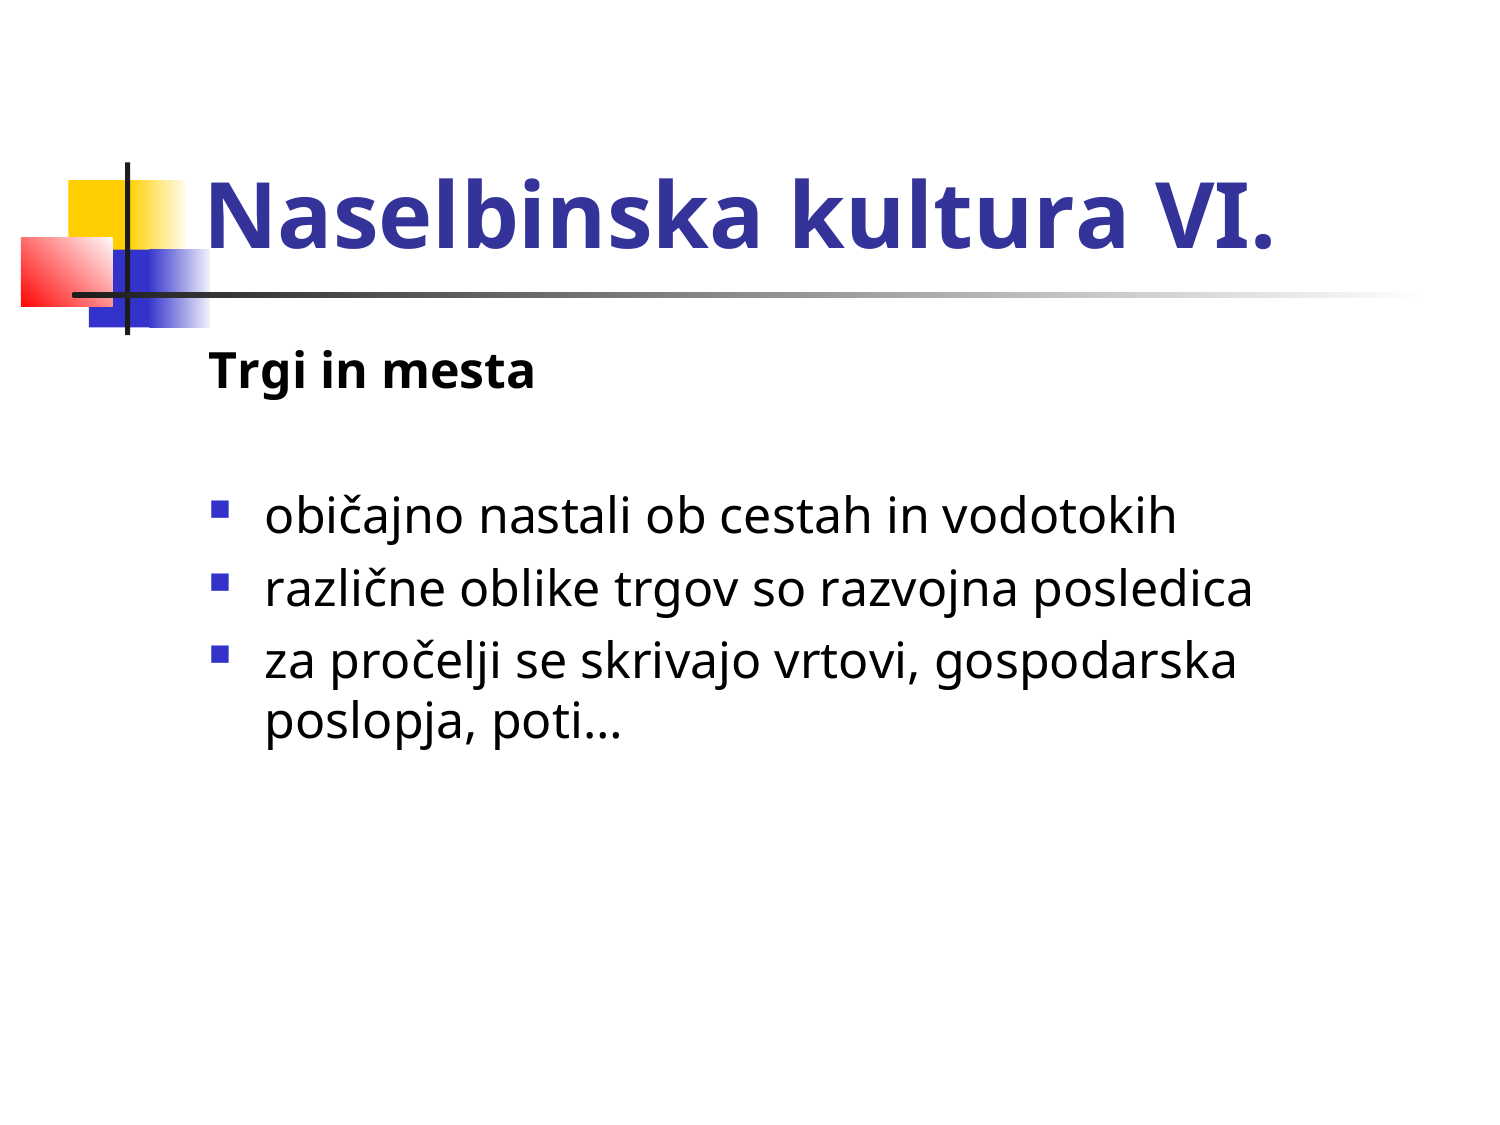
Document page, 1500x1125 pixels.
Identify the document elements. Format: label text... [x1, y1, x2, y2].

title Naselbinska kultura VI. [188, 35, 1468, 276]
list Trgi in mesta običajno nastali ob cestah in vodotokih različne oblike trgov so razvojna posledica za pročelji se skrivajo vrtovi, gospodarska poslopja, poti… [193, 331, 1469, 1007]
